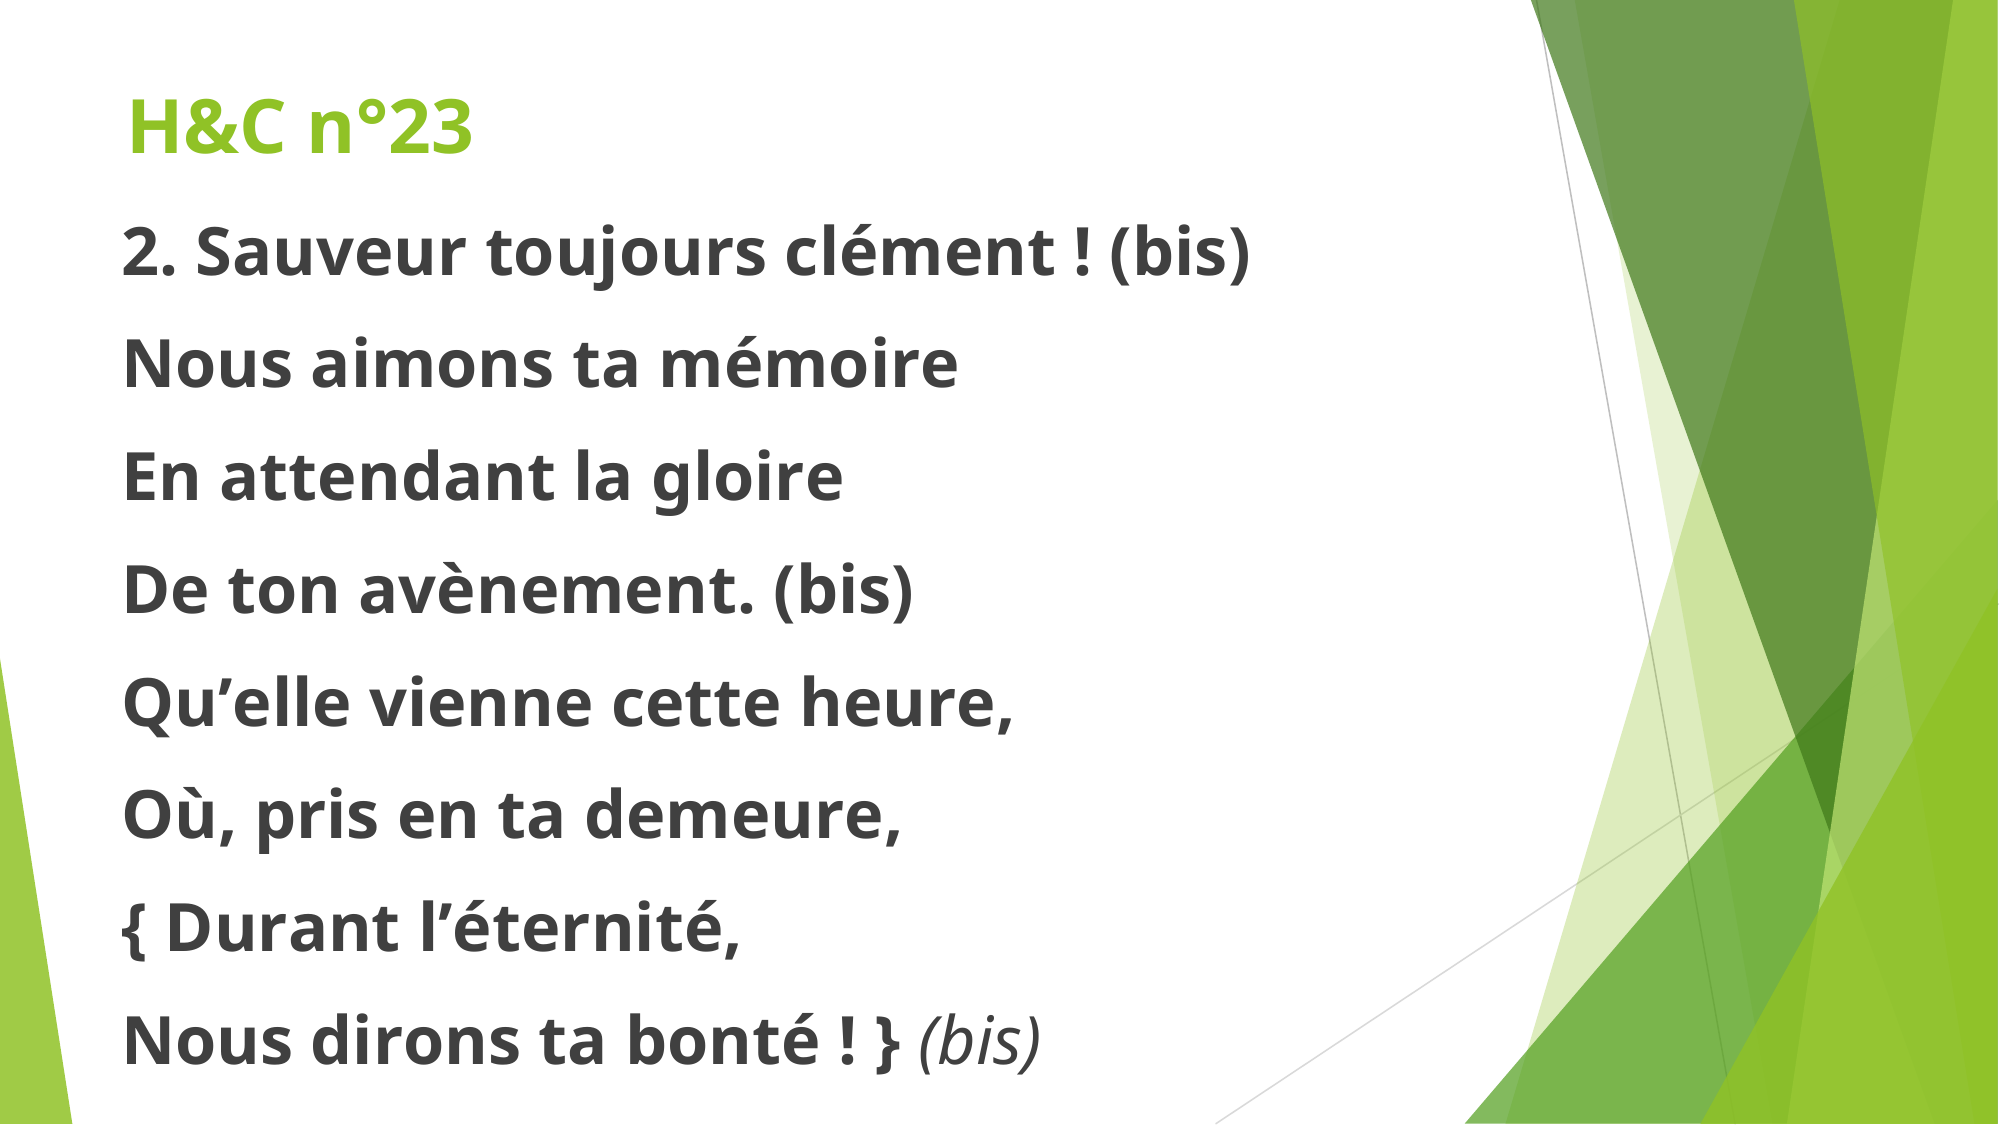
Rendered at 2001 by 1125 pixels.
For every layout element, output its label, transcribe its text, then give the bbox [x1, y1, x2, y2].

text_box H&C n°23 [111, 70, 1522, 178]
text_box 2. Sauveur toujours clément ! (bis) Nous aimons ta mémoire En attendant la gloire De ton avènement. (bis) Qu’elle vienne cette heure, Où, pris en ta demeure, { Durant l’éternité, Nous dirons ta bonté ! } (bis) [106, 188, 1961, 1074]
